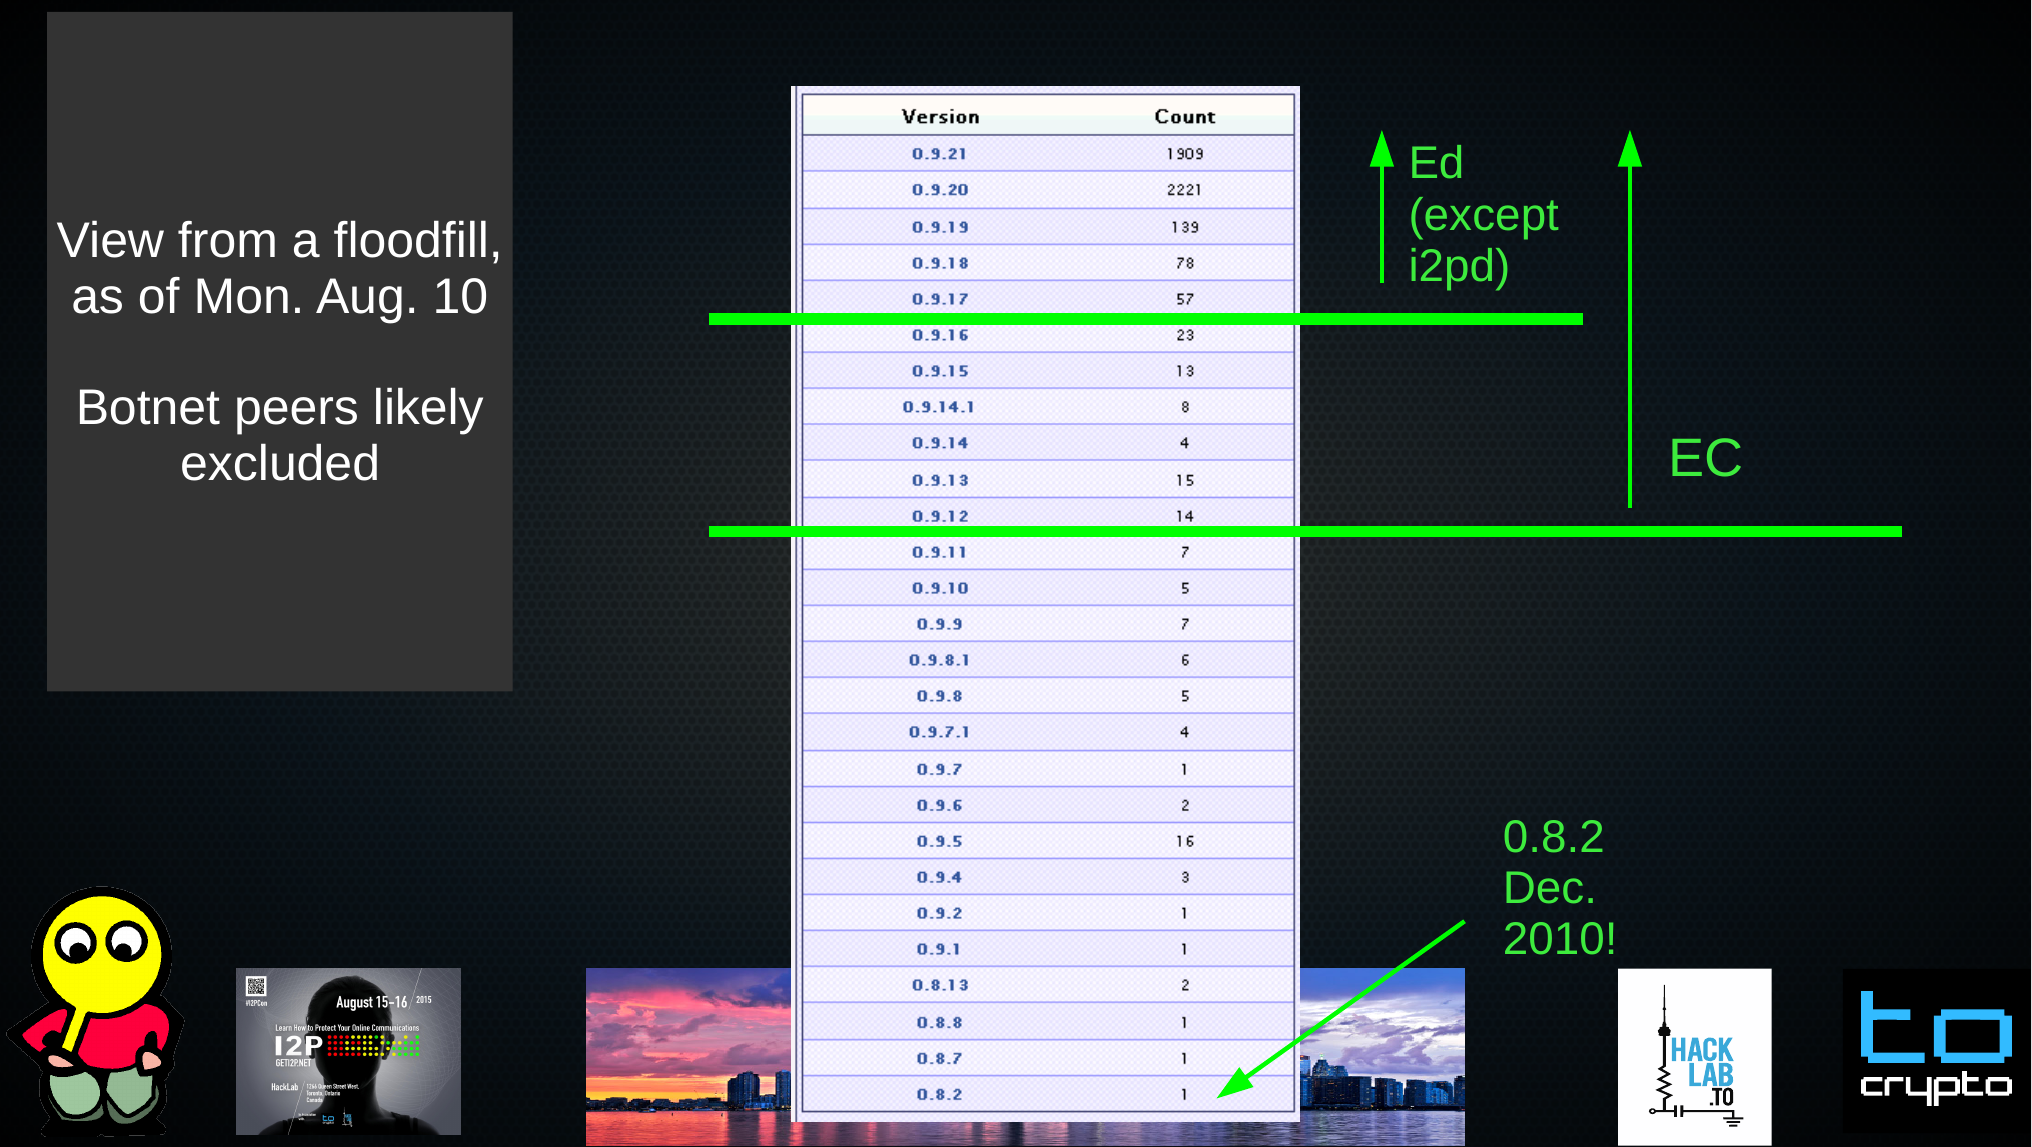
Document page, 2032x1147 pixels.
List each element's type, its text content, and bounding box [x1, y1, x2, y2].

text_box EC [1653, 420, 1902, 497]
picture [0, 0, 2032, 1147]
text_box Ed (except i2pd) [1632, 167, 1642, 398]
title View from a floodfill, as of Mon. Aug. 10 Botnet peers likely excluded [47, 11, 513, 692]
text_box Ed (except i2pd) [1393, 129, 1629, 398]
text_box Ed (except i2pd) [1630, 129, 1642, 163]
text_box 0.8.2 Dec. 2010! [1488, 803, 1737, 1004]
